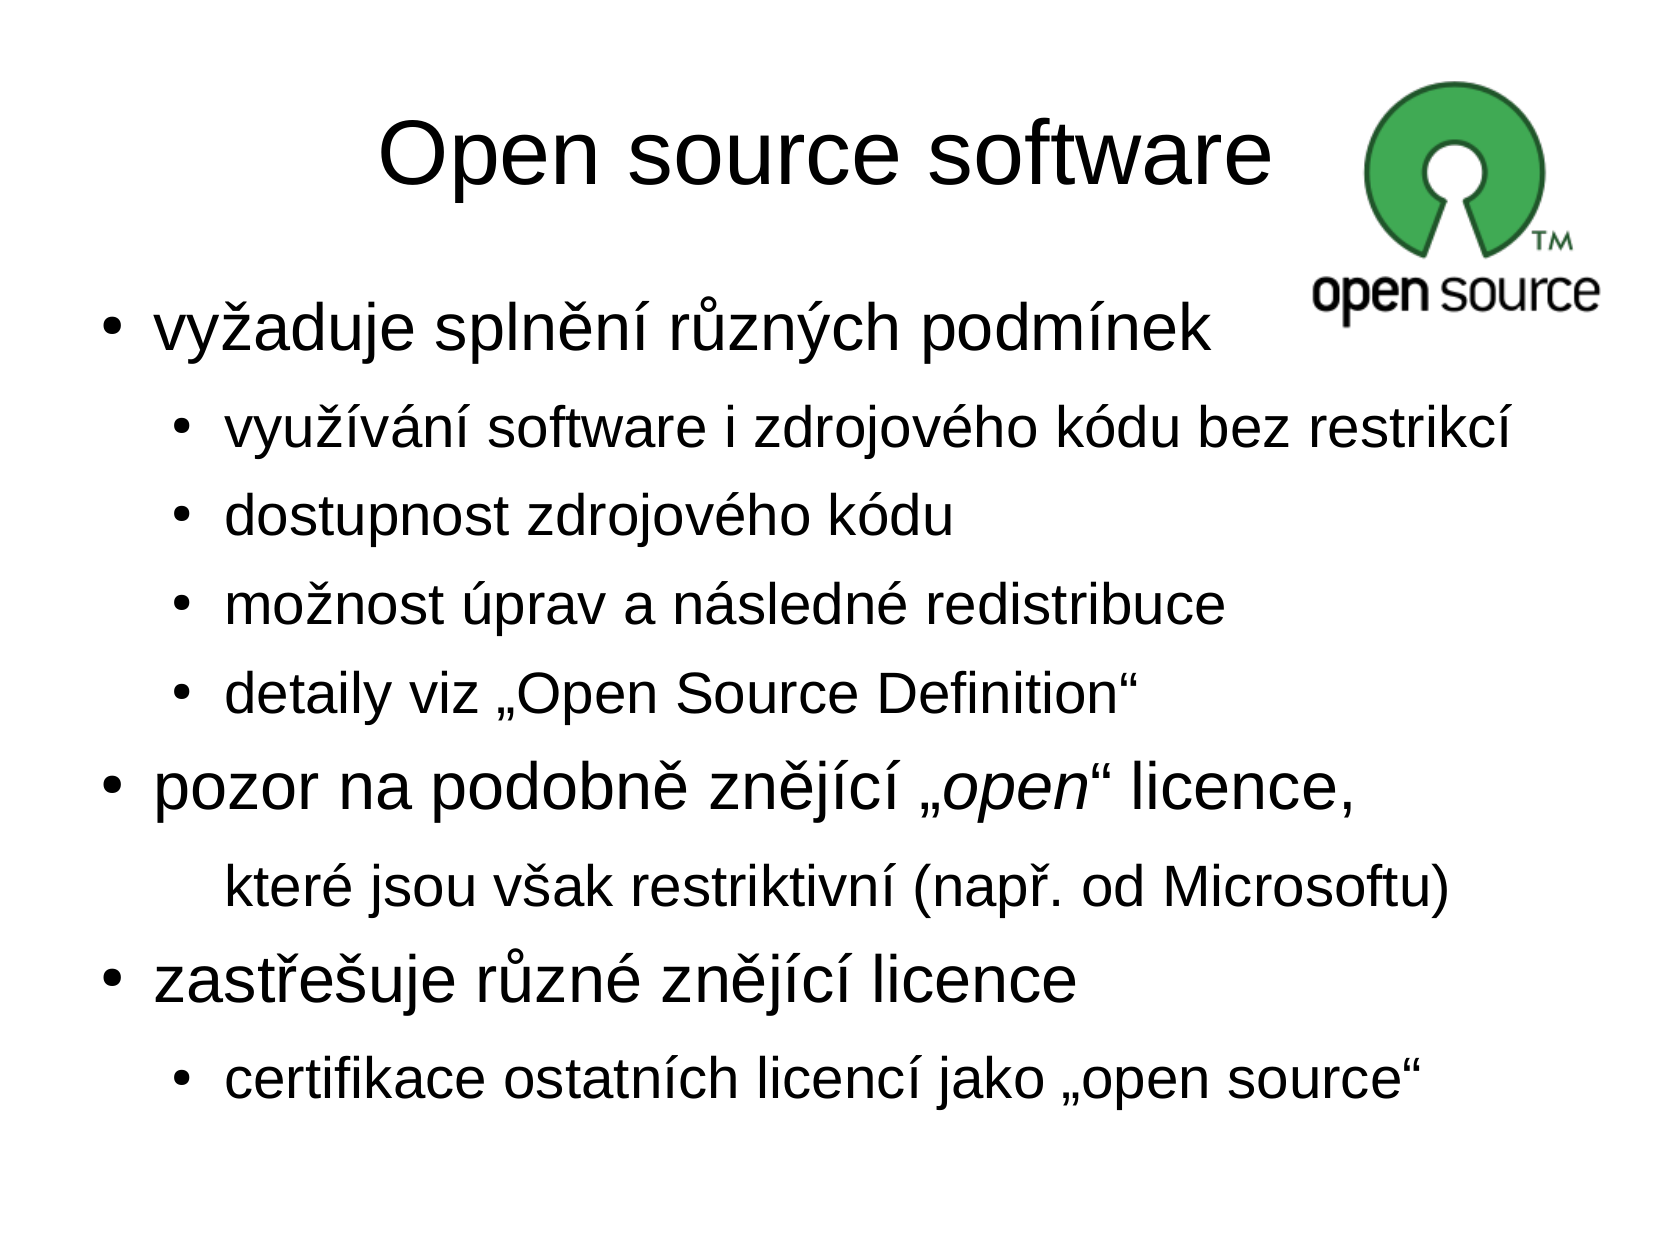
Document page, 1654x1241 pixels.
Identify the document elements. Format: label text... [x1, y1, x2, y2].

list vyžaduje splnění různých podmínek využívání software i zdrojového kódu bez restrikcí dostupnost zdrojového kódu možnost úprav a následné redistribuce detaily viz „Open Source Definition“ pozor na podobně znějící „open“ licence, které jsou však restriktivní (např. od Microsoftu) zastřešuje různé znějící licence certifikace ostatních licencí jako „open source“ [82, 290, 1571, 1110]
picture [1299, 58, 1612, 341]
title Open source software [82, 56, 1571, 250]
